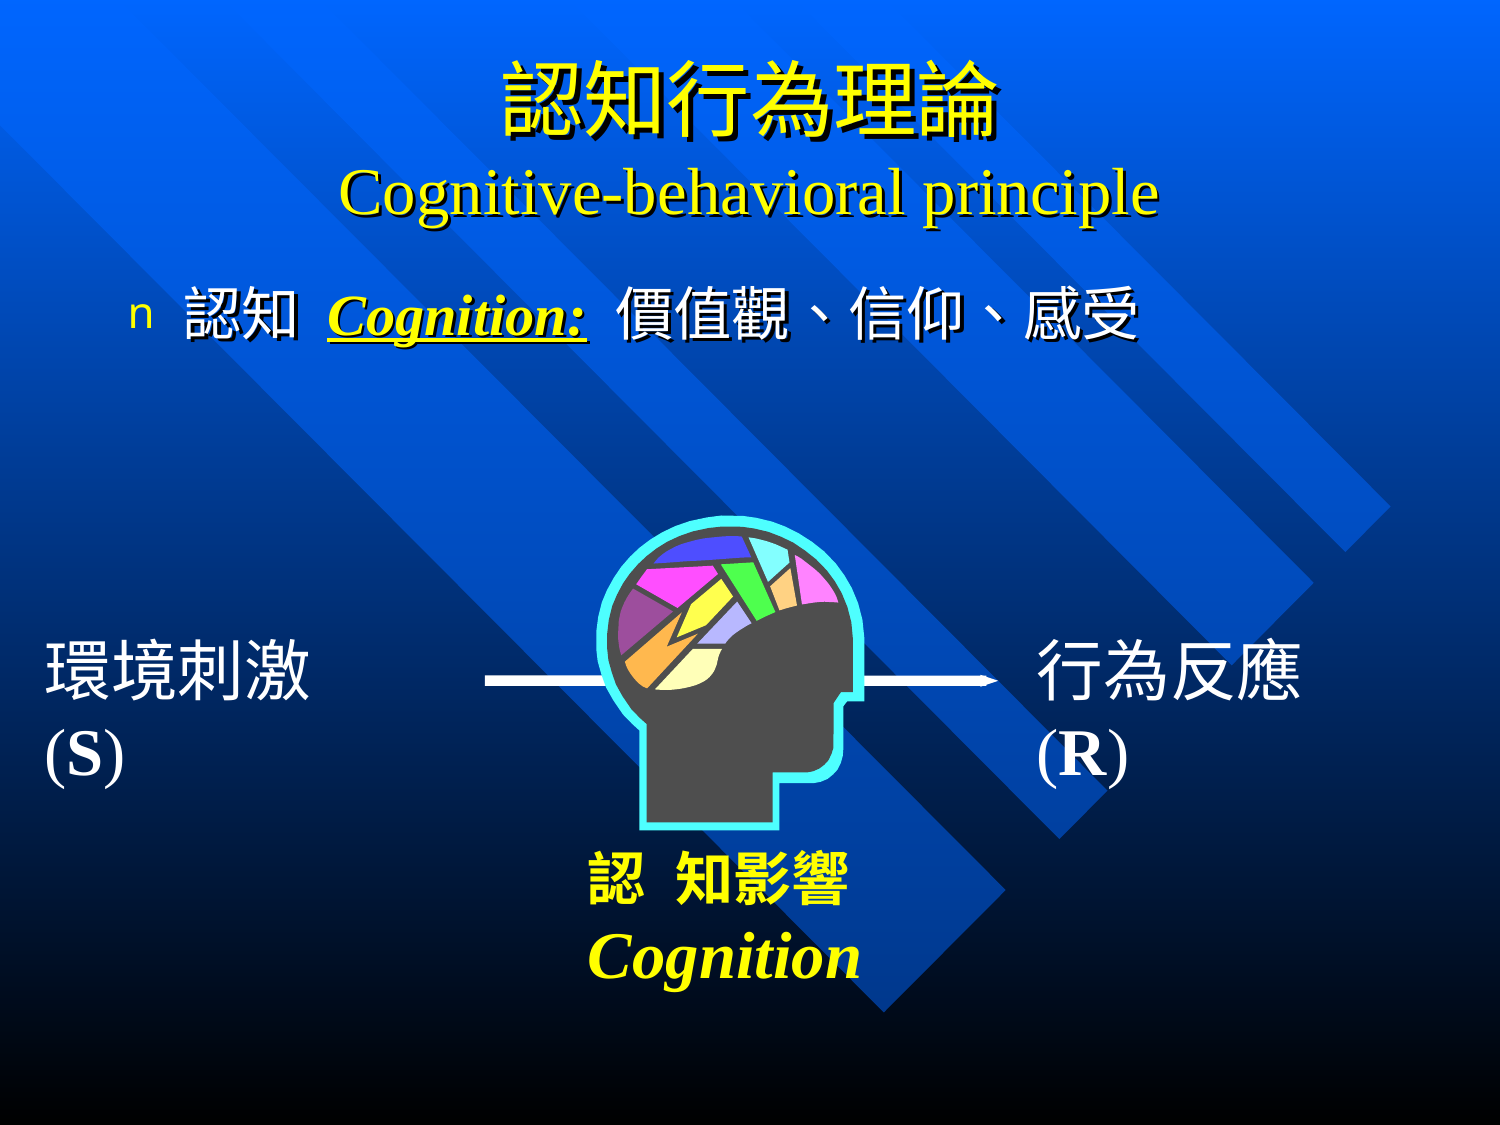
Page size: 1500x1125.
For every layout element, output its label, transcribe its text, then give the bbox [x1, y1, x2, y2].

title 認知行為理論 Cognitive-behavioral principle [112, 37, 1388, 238]
text_box 行為反應 (R) [1021, 621, 1447, 717]
text_box 認 知影響Cognition [572, 834, 916, 1000]
text_box 環境刺激 (S) [29, 621, 455, 717]
list 認知 Cognition: 價值觀、信仰、感受 [112, 269, 1412, 445]
chart [596, 515, 869, 834]
